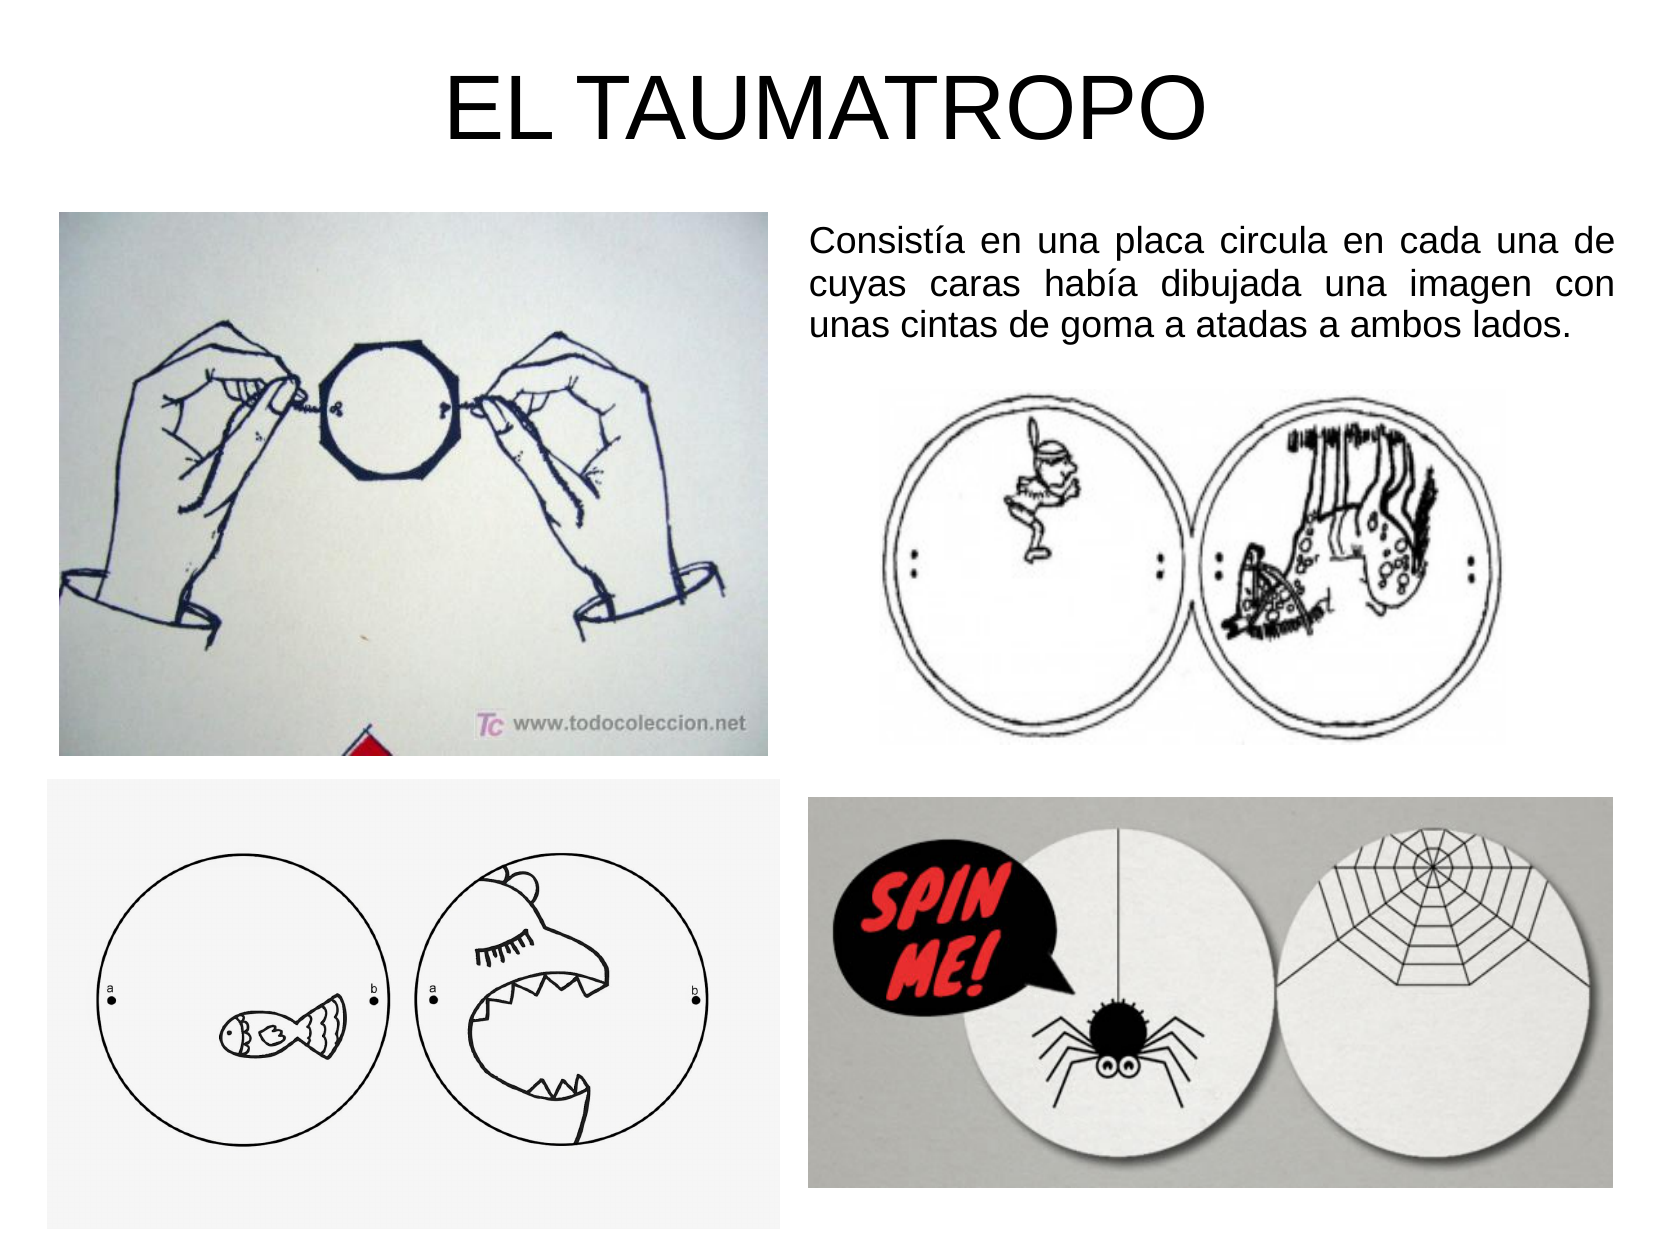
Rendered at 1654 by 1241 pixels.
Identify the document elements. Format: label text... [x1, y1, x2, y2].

picture [808, 797, 1613, 1188]
title EL TAUMATROPO [82, 25, 1571, 189]
text_box Consistía en una placa circula en cada una de cuyas caras había dibujada una imagen con unas cintas de goma a atadas a ambos lados. [794, 212, 1630, 354]
picture [879, 389, 1506, 745]
picture [47, 779, 780, 1229]
picture [59, 212, 768, 756]
